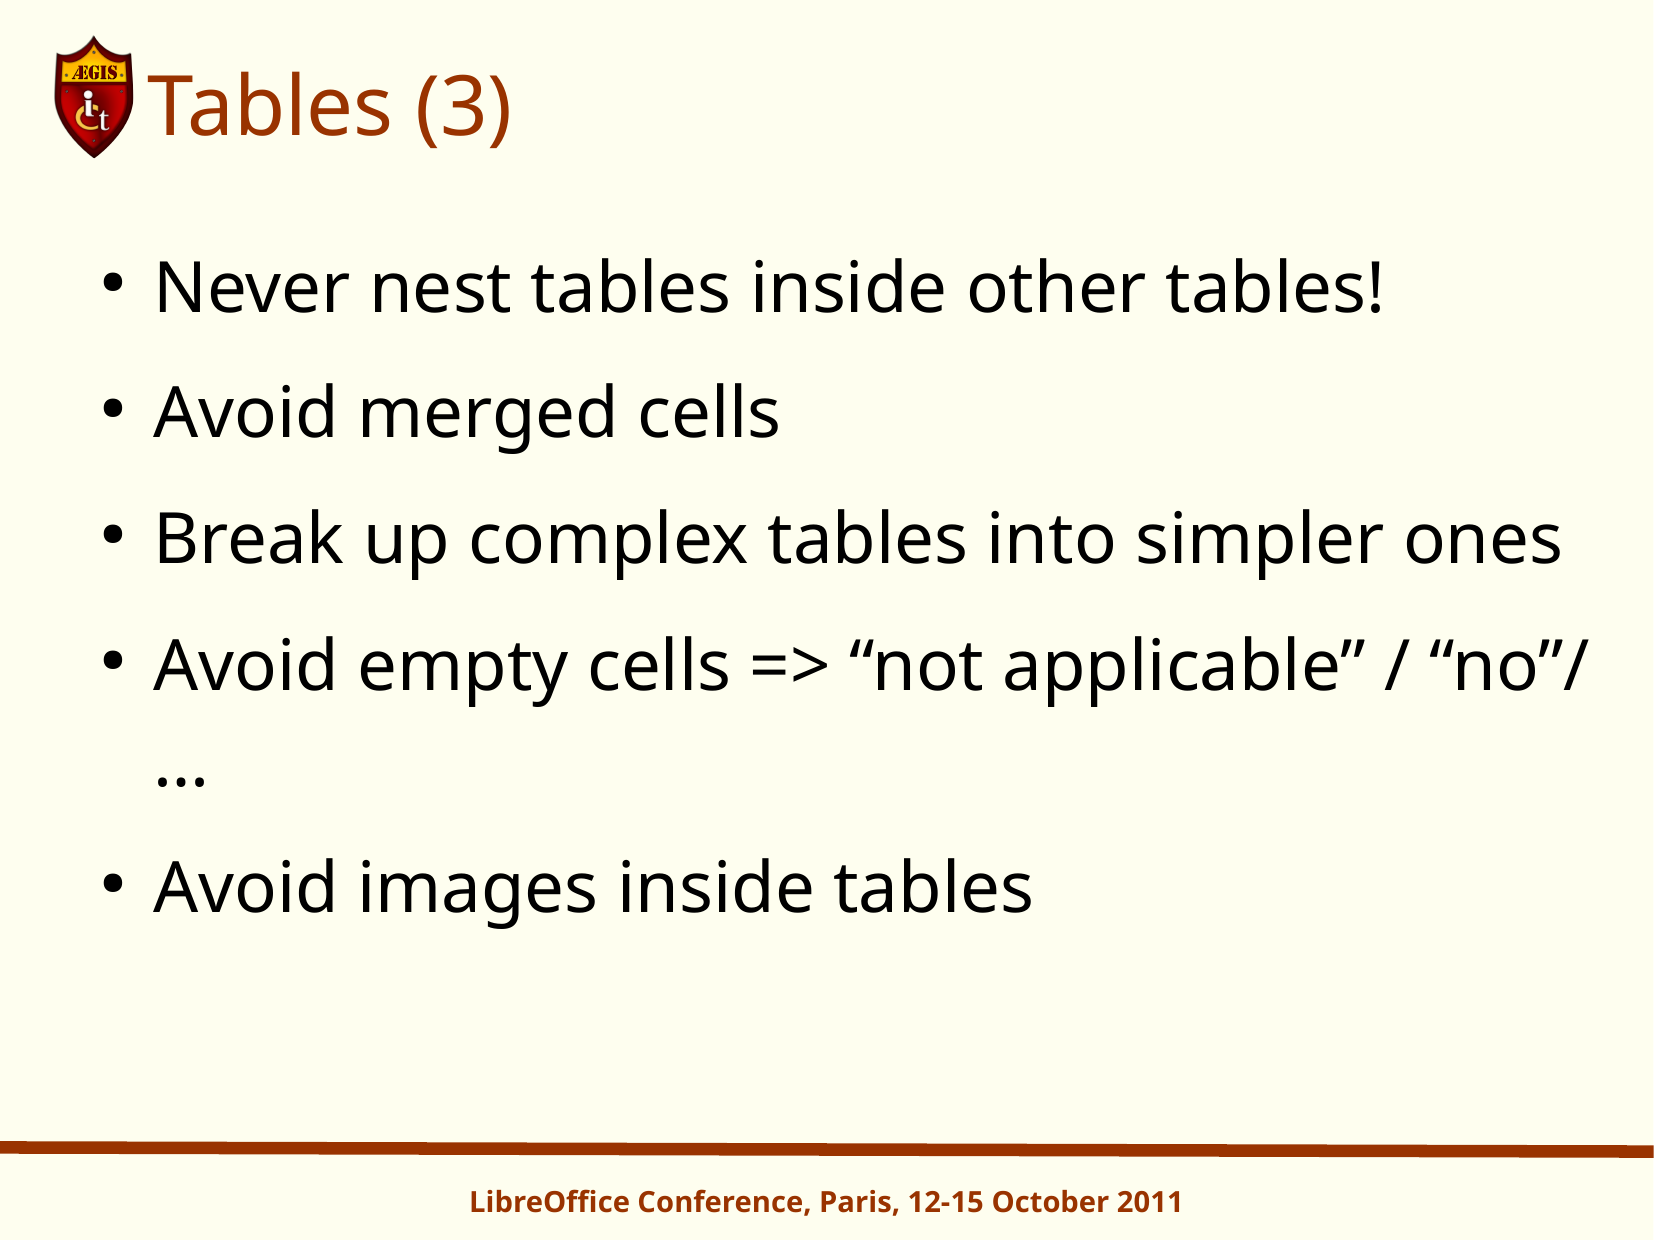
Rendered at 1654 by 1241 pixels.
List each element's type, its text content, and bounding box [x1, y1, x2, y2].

picture [24, 24, 167, 167]
list Never nest tables inside other tables! Avoid merged cells Break up complex tables into simpler ones Avoid empty cells => “not applicable” / “no”/ … Avoid images inside tables [82, 236, 1595, 1109]
title Tables (3) [147, 29, 1625, 178]
